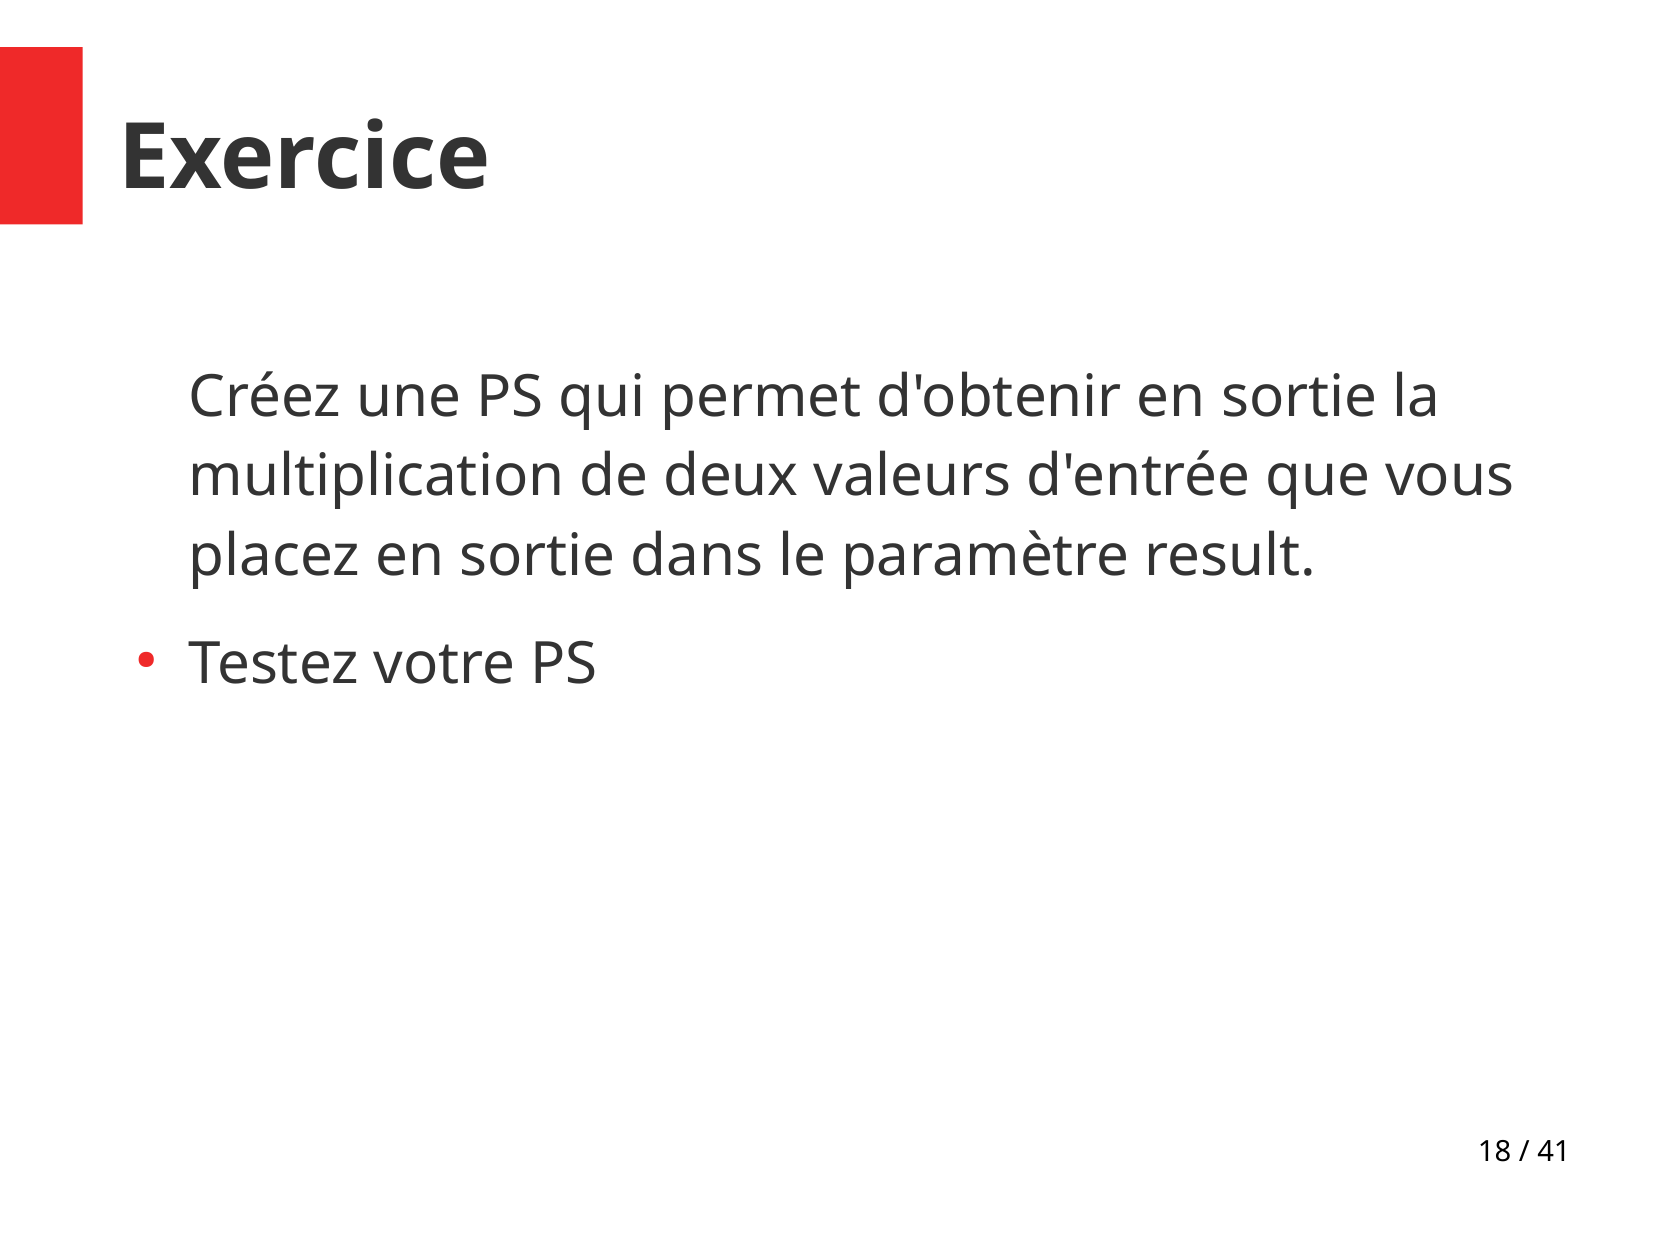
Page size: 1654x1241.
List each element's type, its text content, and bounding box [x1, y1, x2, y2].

list Créez une PS qui permet d'obtenir en sortie la multiplication de deux valeurs d'entrée que vous placez en sortie dans le paramètre result. Testez votre PS [118, 354, 1536, 1074]
title Exercice [118, 49, 1571, 257]
